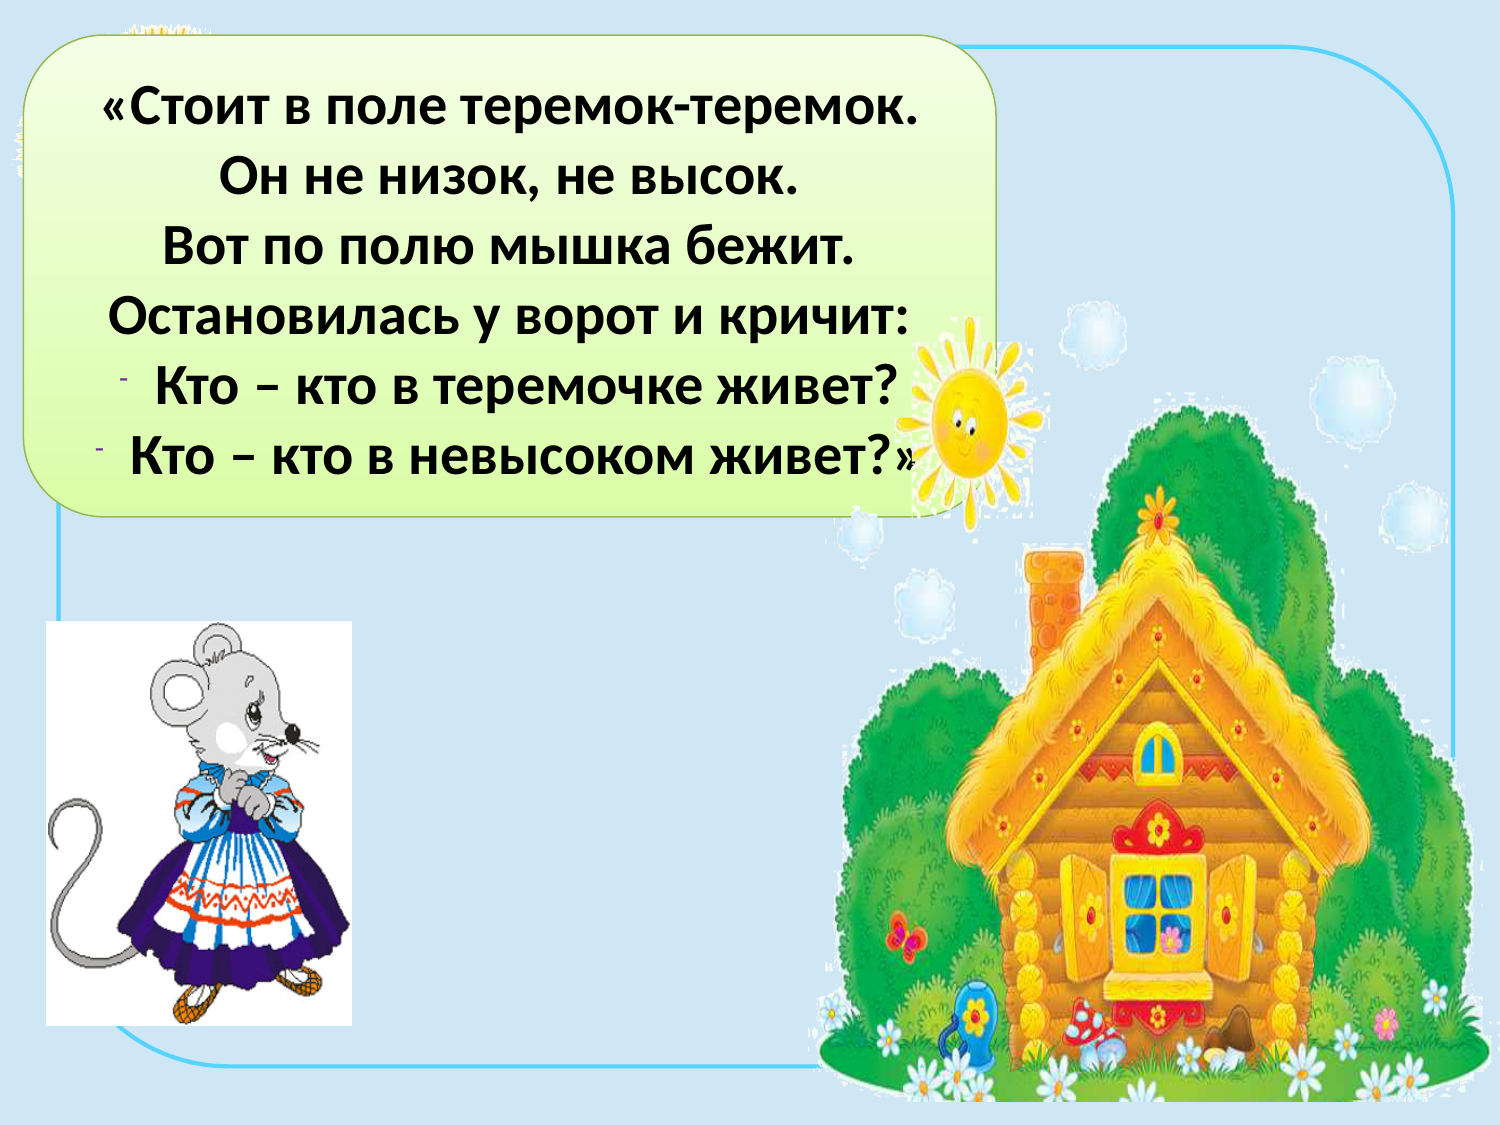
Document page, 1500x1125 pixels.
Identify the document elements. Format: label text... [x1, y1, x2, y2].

picture [46, 621, 352, 1026]
text_box «Стоит в поле теремок-теремок. Он не низок, не высок. Вот по полю мышка бежит. Остановилась у ворот и кричит: Кто – кто в теремочке живет? Кто – кто в невысоком живет?» [23, 35, 997, 517]
picture [808, 292, 1500, 1102]
picture [11, 11, 340, 340]
